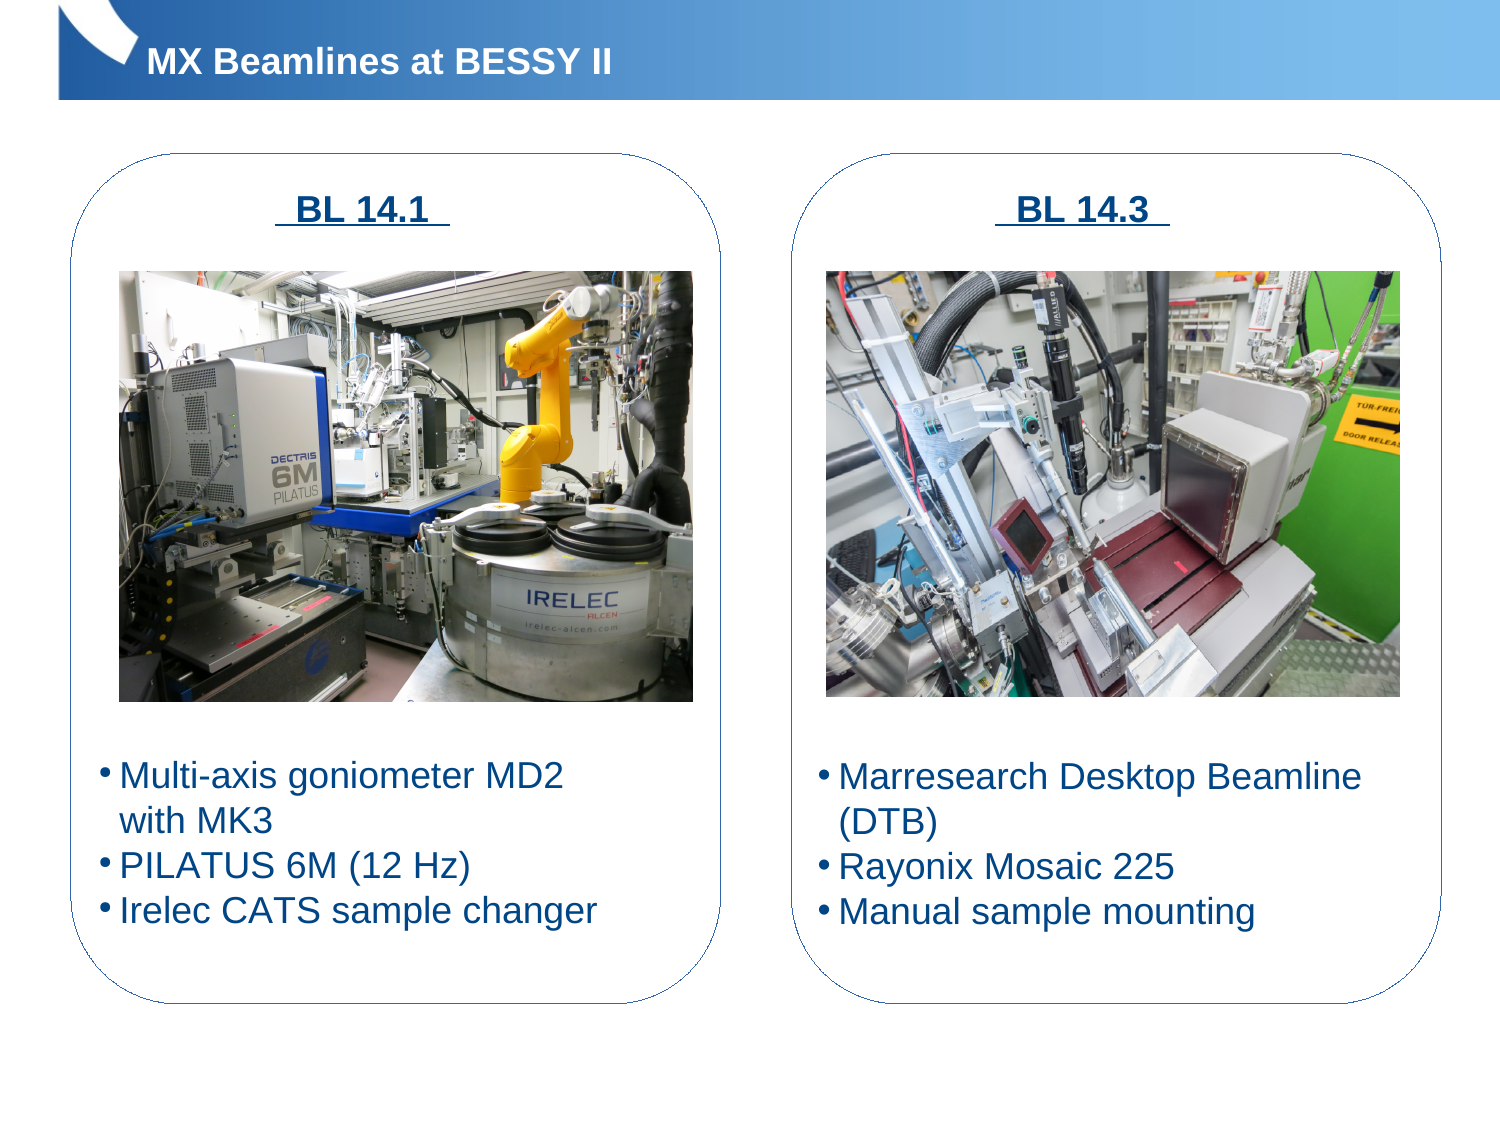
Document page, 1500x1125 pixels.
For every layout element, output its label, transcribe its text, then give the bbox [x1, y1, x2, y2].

picture [0, 0, 1500, 100]
text_box BL 14.3 [980, 177, 1323, 237]
picture [826, 271, 1400, 696]
title MX Beamlines at BESSY II [131, 23, 1482, 96]
picture [119, 271, 693, 702]
text_box Marresearch Desktop Beamline (DTB) Rayonix Mosaic 225 Manual sample mounting [800, 696, 1500, 910]
text_box BL 14.1 [259, 177, 603, 237]
text_box Multi-axis goniometer MD2 with MK3 PILATUS 6M (12 Hz) Irelec CATS sample changer [82, 696, 788, 910]
